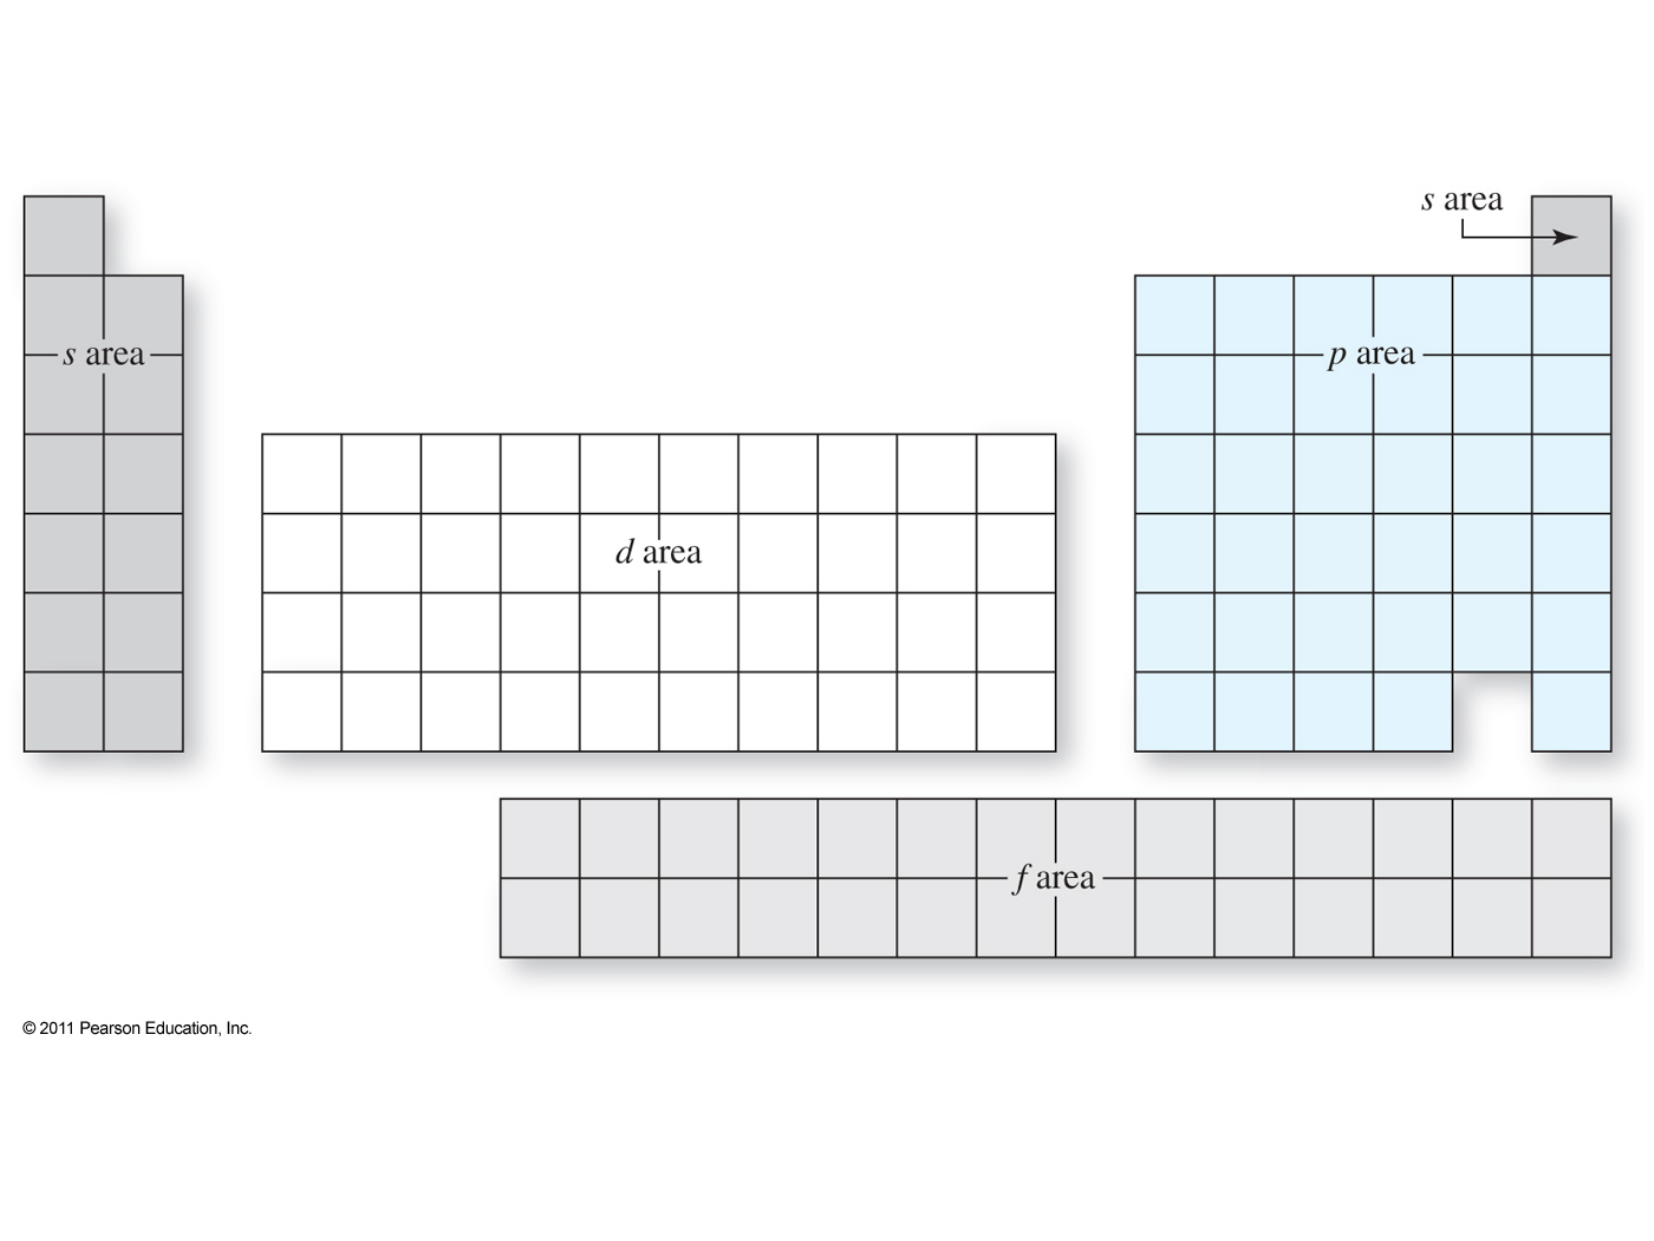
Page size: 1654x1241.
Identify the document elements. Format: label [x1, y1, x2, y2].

picture [0, 167, 1654, 1074]
